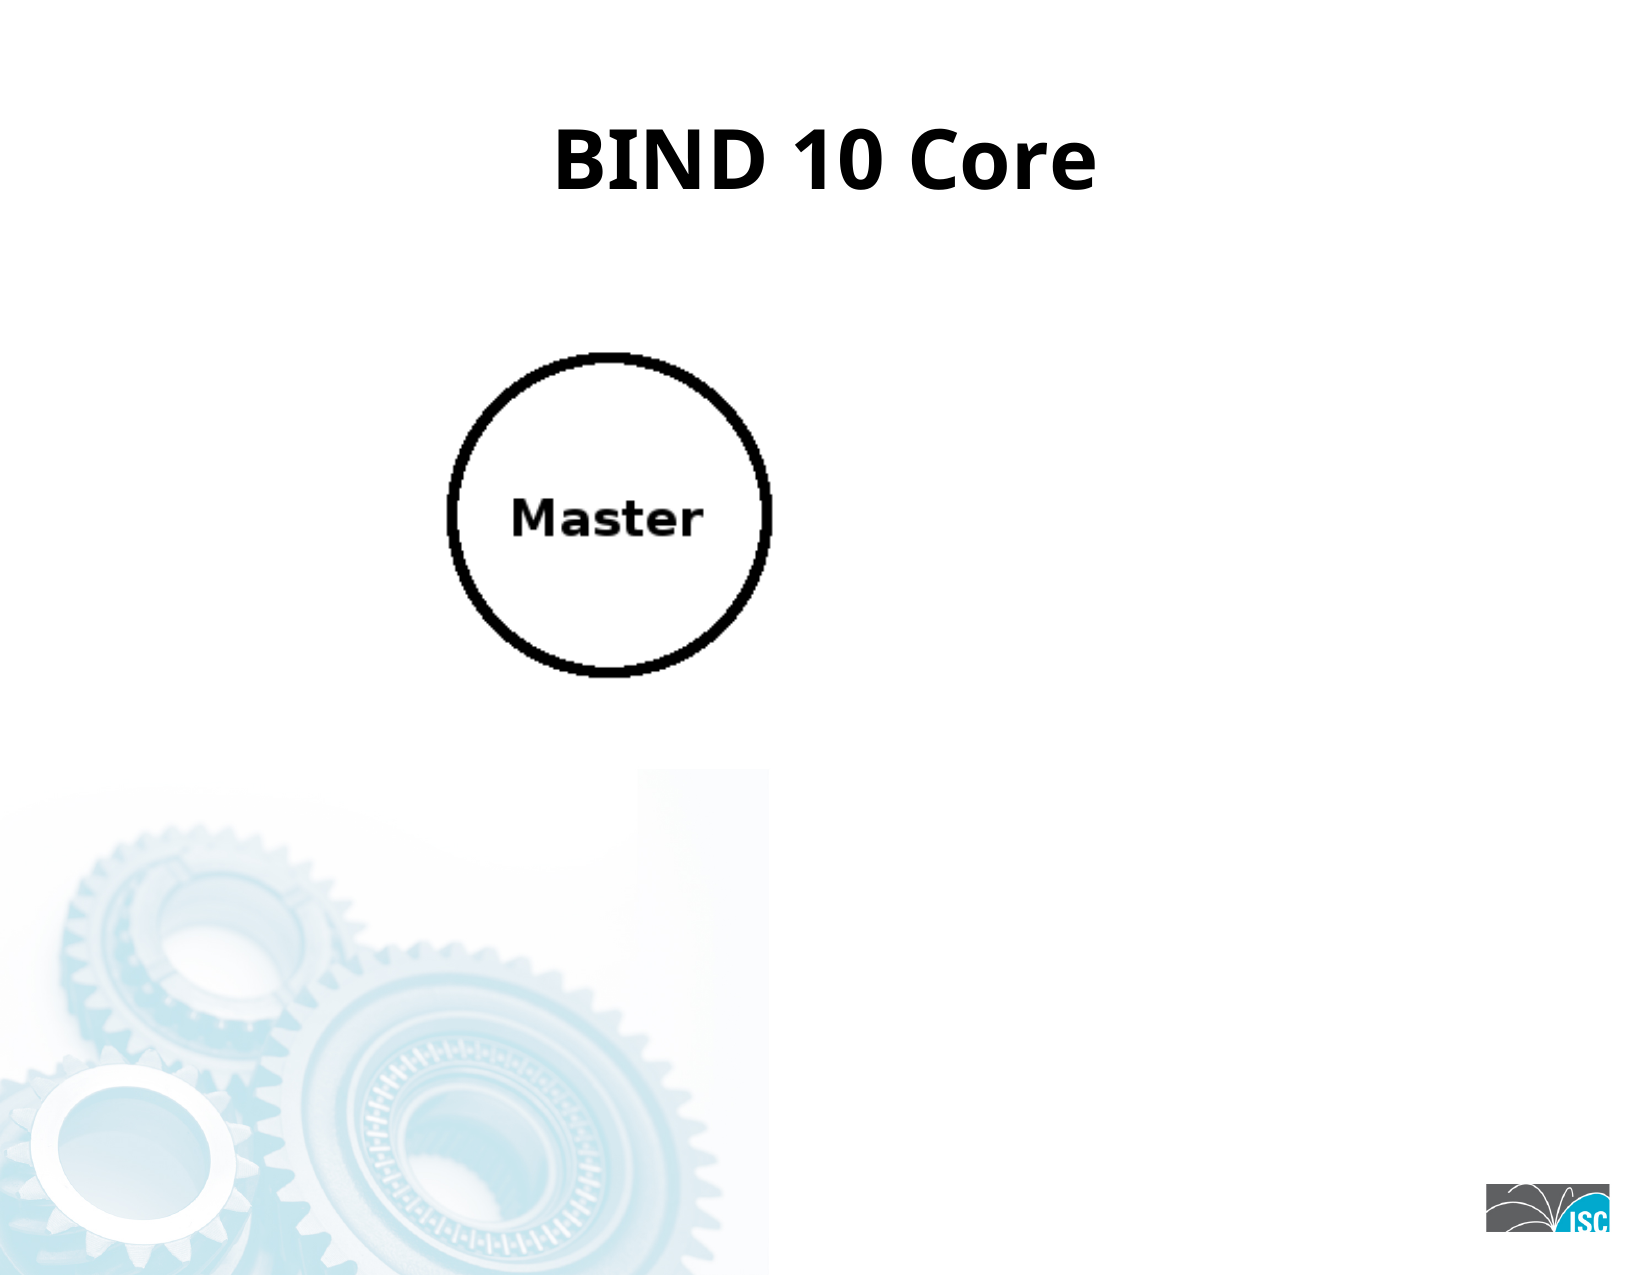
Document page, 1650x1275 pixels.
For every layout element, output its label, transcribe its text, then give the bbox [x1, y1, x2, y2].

picture [0, 0, 1650, 1275]
title BIND 10 Core [82, 35, 1568, 280]
